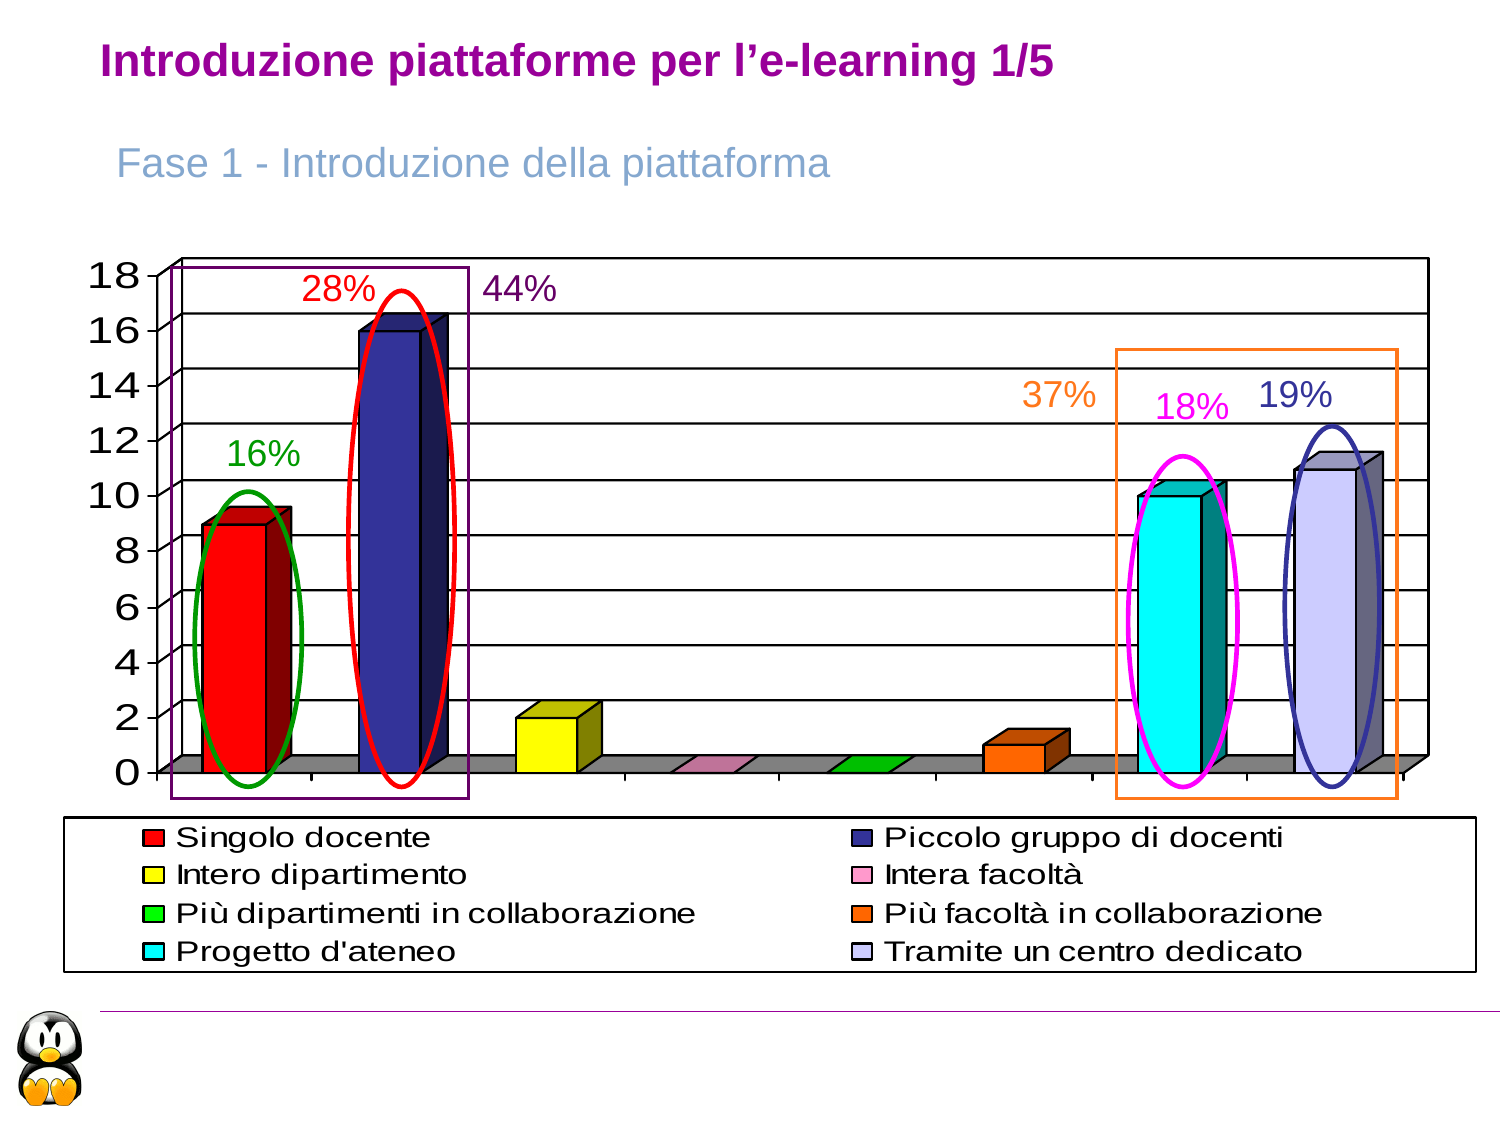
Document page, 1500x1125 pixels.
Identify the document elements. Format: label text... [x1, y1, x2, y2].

picture [17, 1011, 82, 1106]
title Introduzione piattaforme per l’e-learning 1/5 [99, 35, 1075, 149]
text_box 18% [1154, 385, 1230, 428]
text_box Fase 1 - Introduzione della piattaforma [0, 137, 904, 196]
chart [41, 231, 1495, 988]
text_box 37% [1021, 373, 1097, 416]
text_box 19% [1258, 373, 1334, 416]
text_box 44% [482, 267, 558, 310]
text_box 28% [301, 269, 377, 310]
text_box 16% [226, 432, 302, 475]
